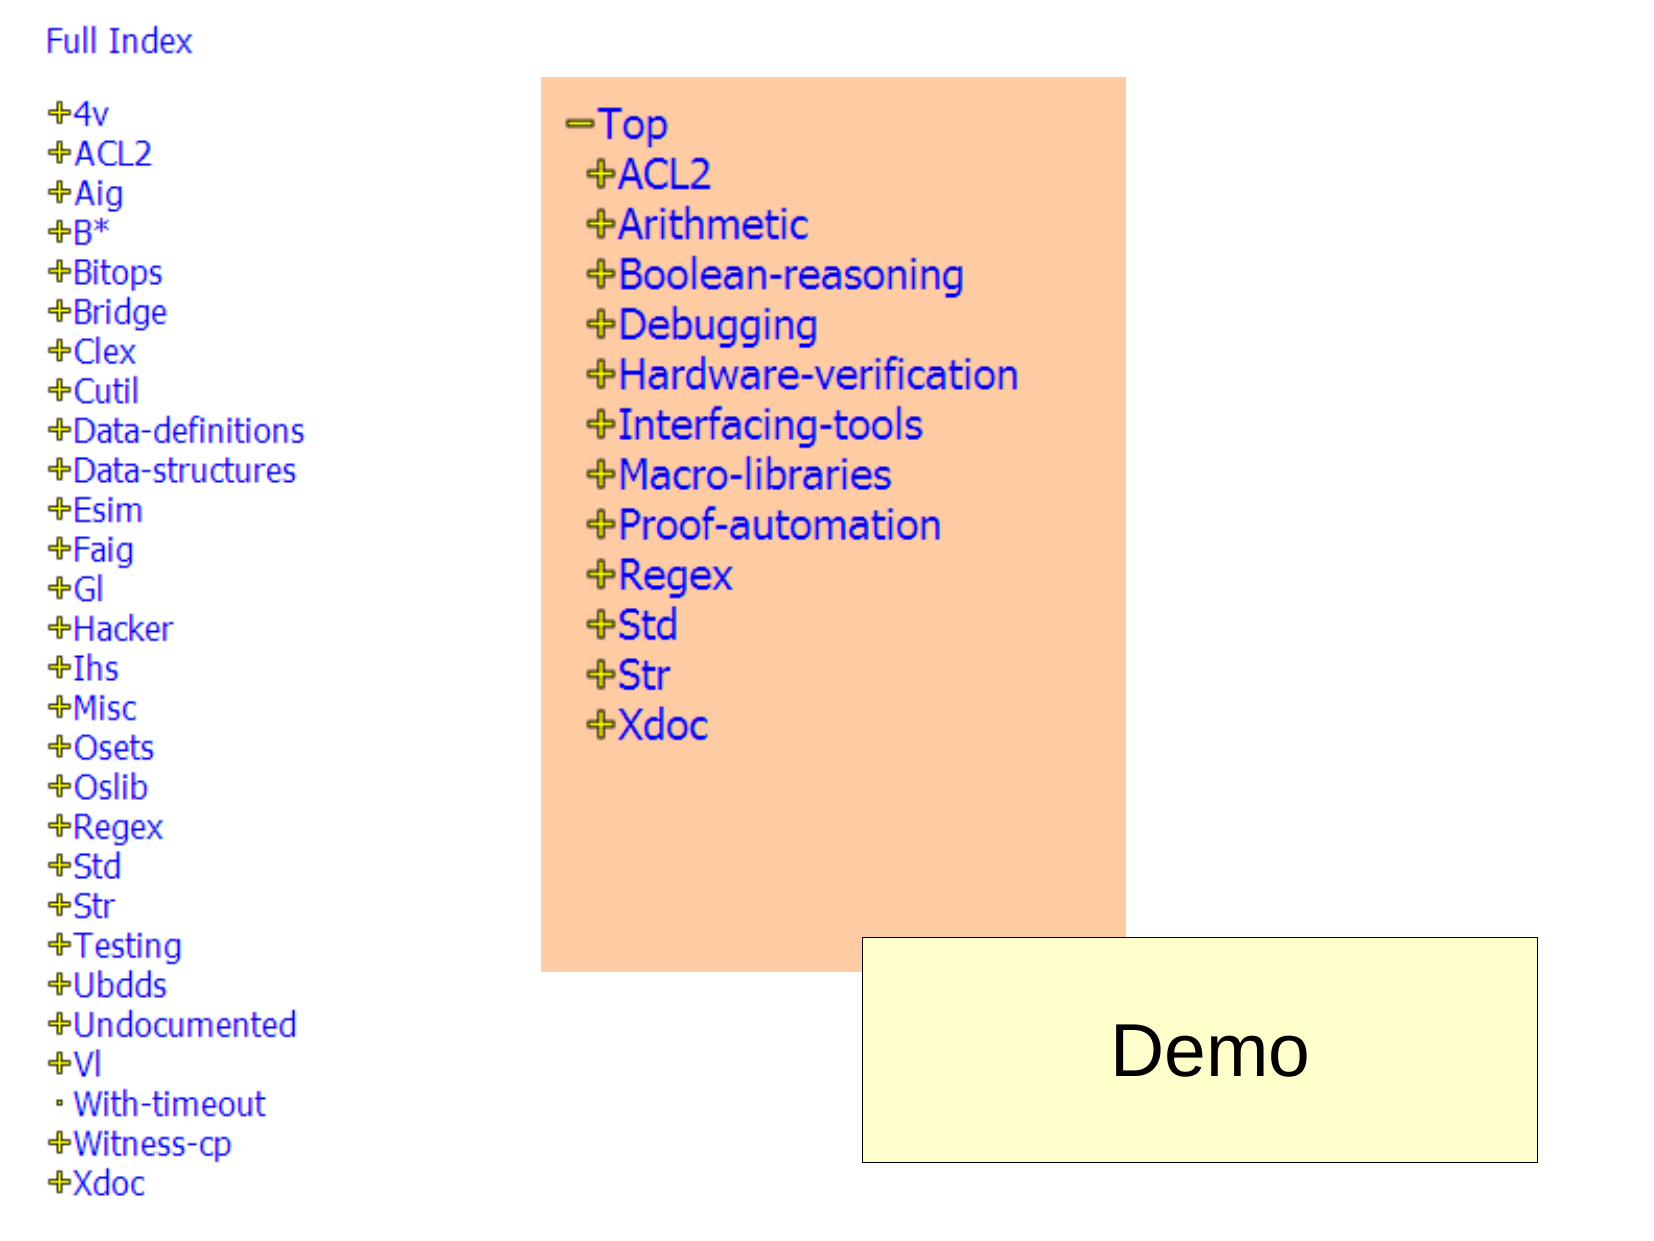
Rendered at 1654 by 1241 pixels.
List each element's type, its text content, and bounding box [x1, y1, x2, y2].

text_box Demo [862, 937, 1538, 1163]
picture [11, 14, 527, 1223]
picture [541, 77, 1126, 972]
